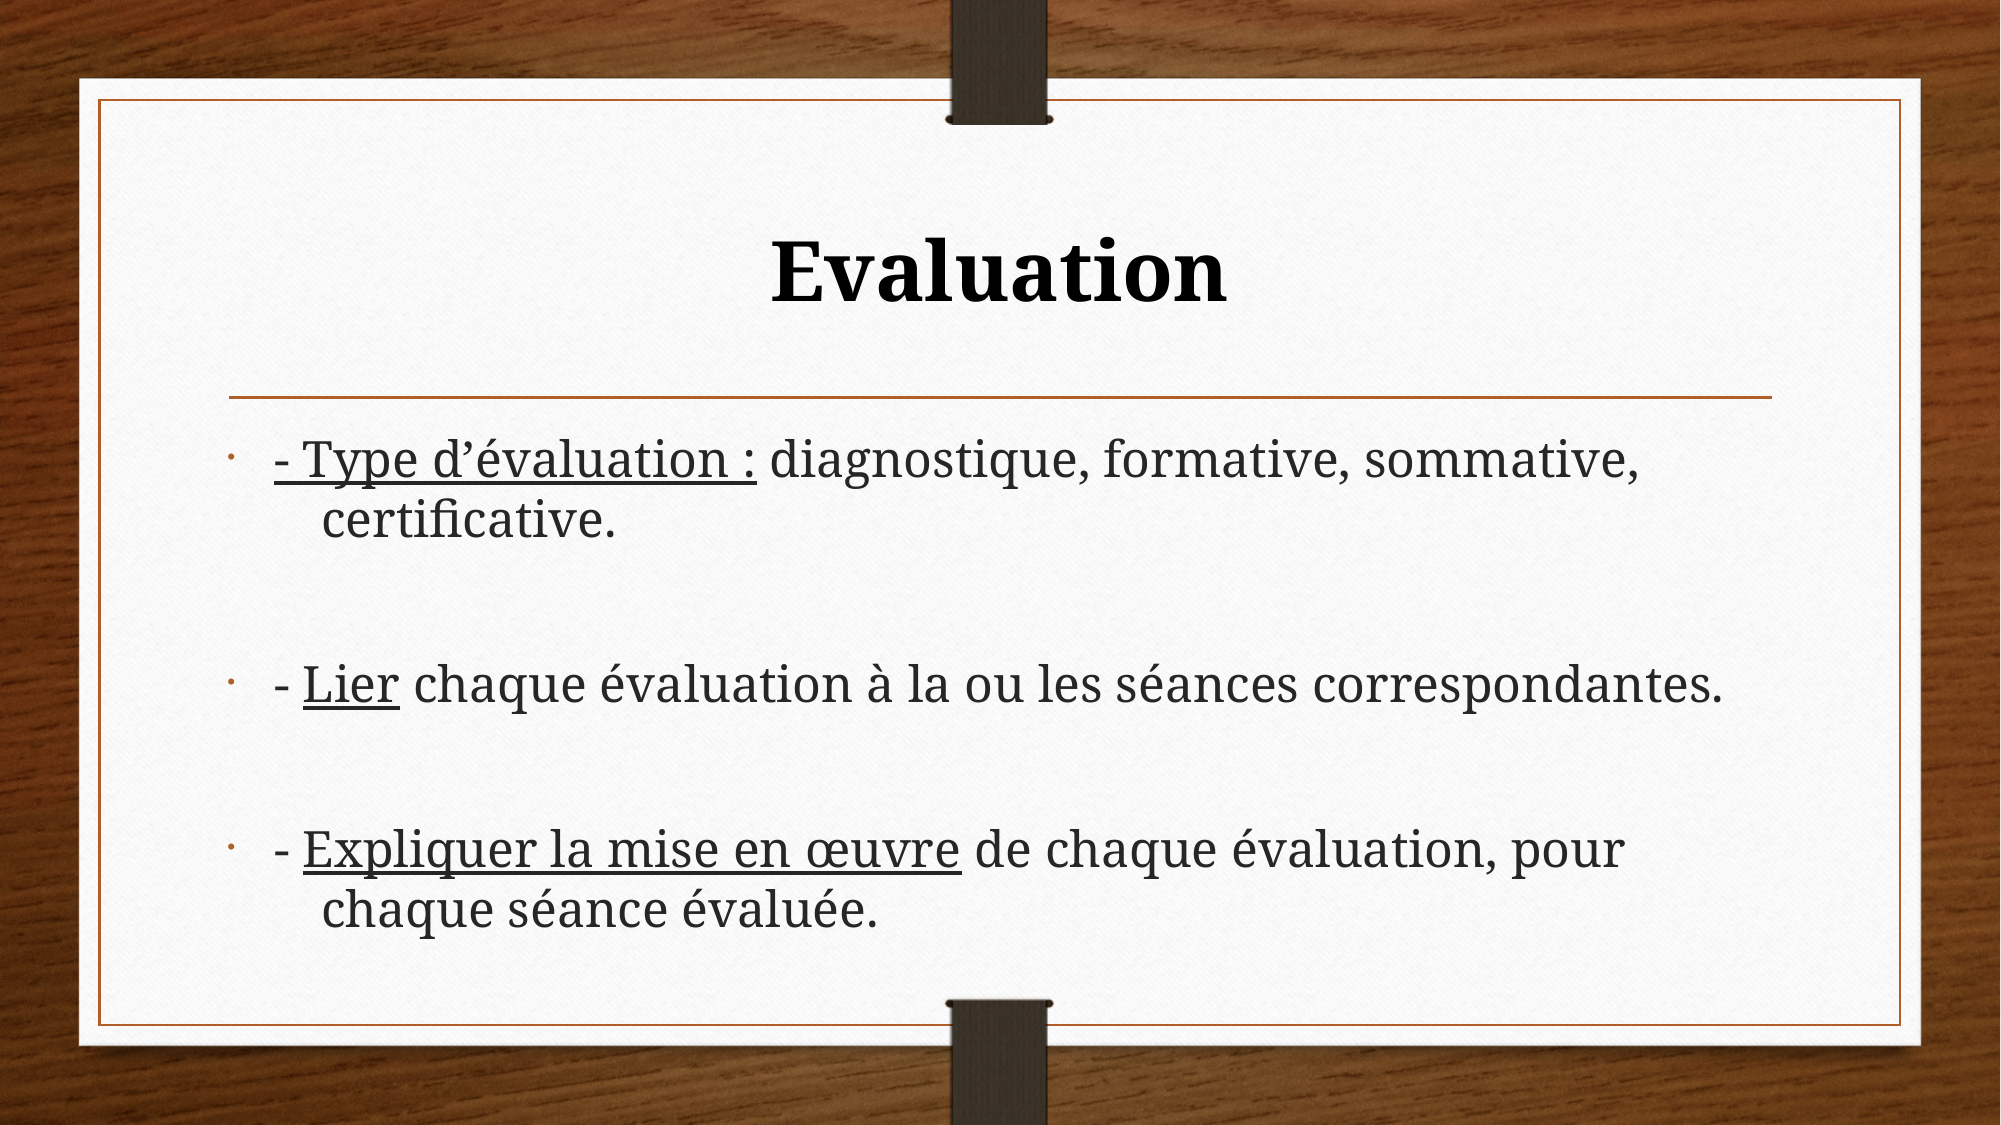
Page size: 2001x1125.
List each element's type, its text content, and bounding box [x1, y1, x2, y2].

list - Type d’évaluation : diagnostique, formative, sommative, certificative. - Lier chaque évaluation à la ou les séances correspondantes. - Expliquer la mise en œuvre de chaque évaluation, pour chaque séance évaluée. [212, 419, 1788, 964]
title Evaluation [212, 161, 1788, 376]
